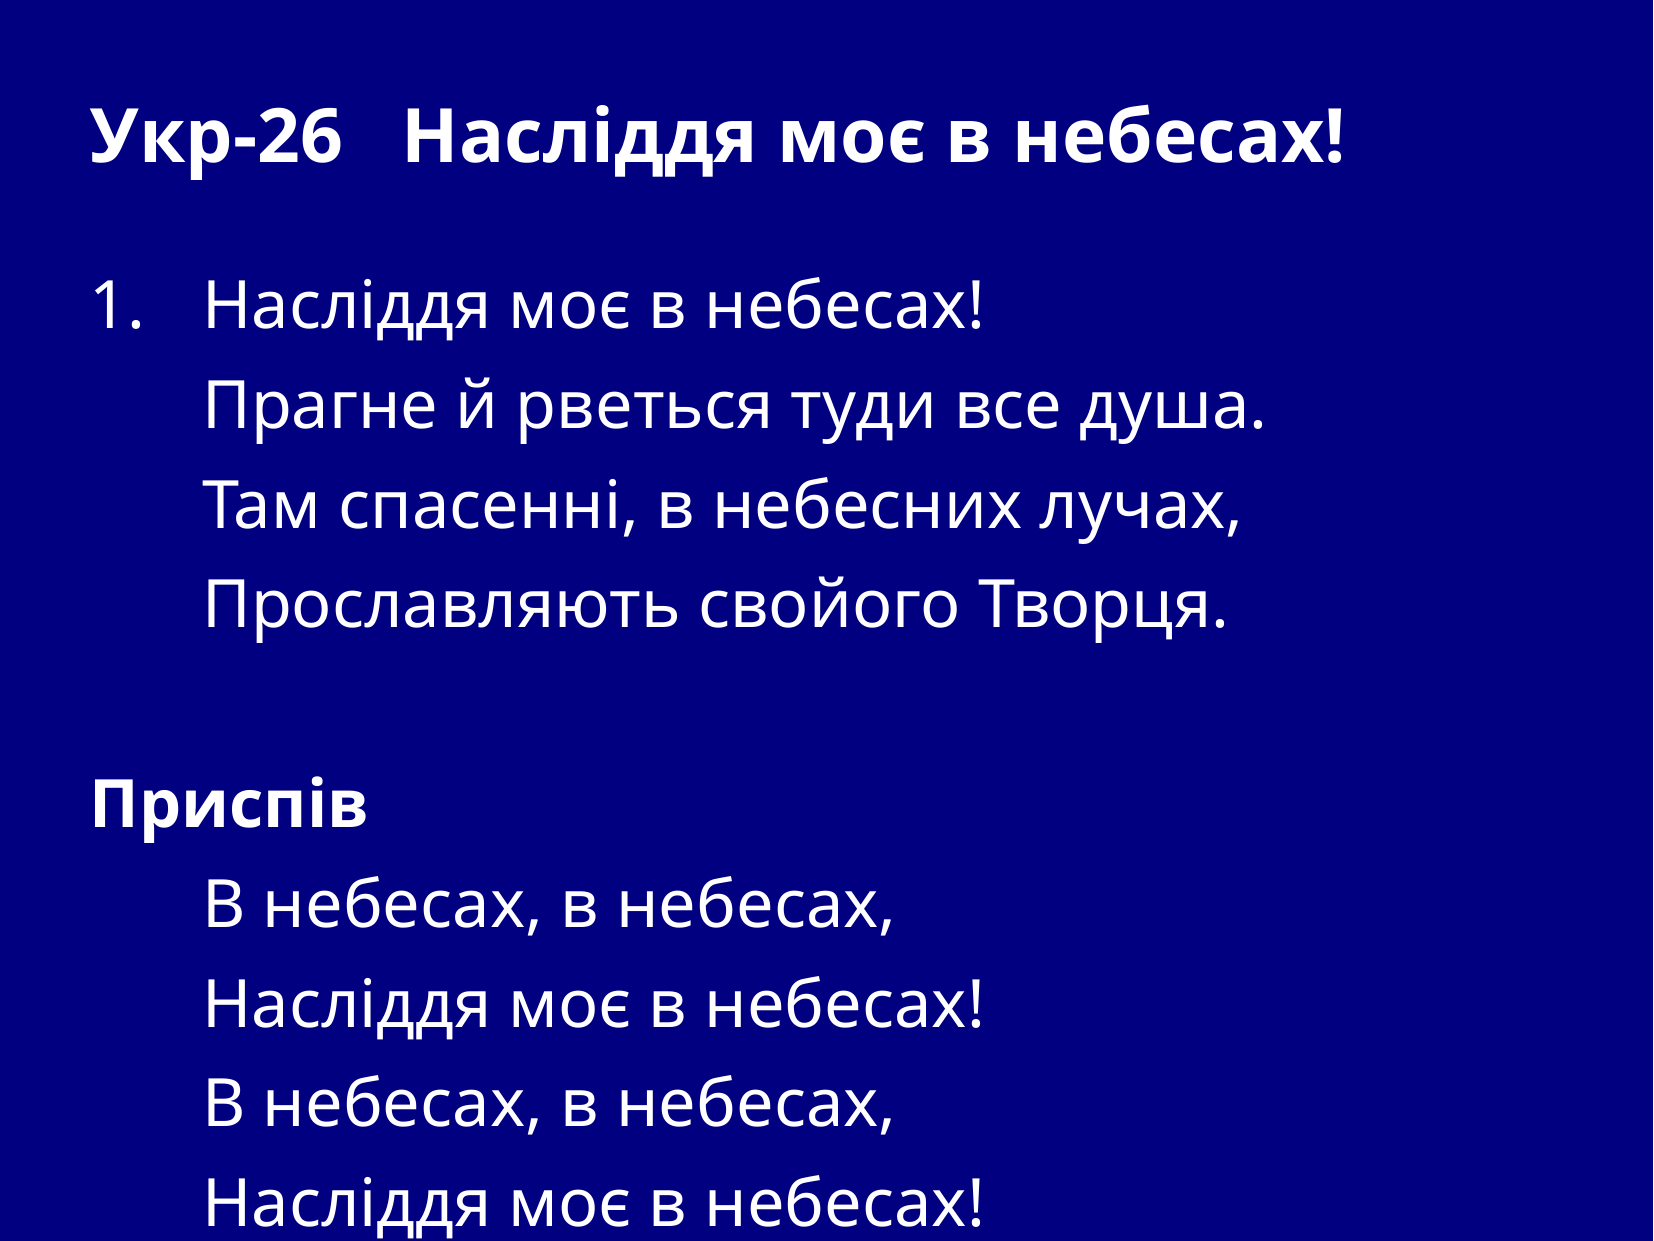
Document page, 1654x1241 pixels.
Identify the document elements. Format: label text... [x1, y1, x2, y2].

text_box 1. Насліддя моє в небесах! Прагне й рветься туди все душа. Там спасенні, в небесних лучах, Прославляють свойого Творця. Приспів В небесах, в небесах, Насліддя моє в небесах! В небесах, в небесах, Насліддя моє в небесах! [75, 188, 1576, 1163]
text_box Укр-26 Насліддя моє в небесах! [75, 75, 1576, 188]
